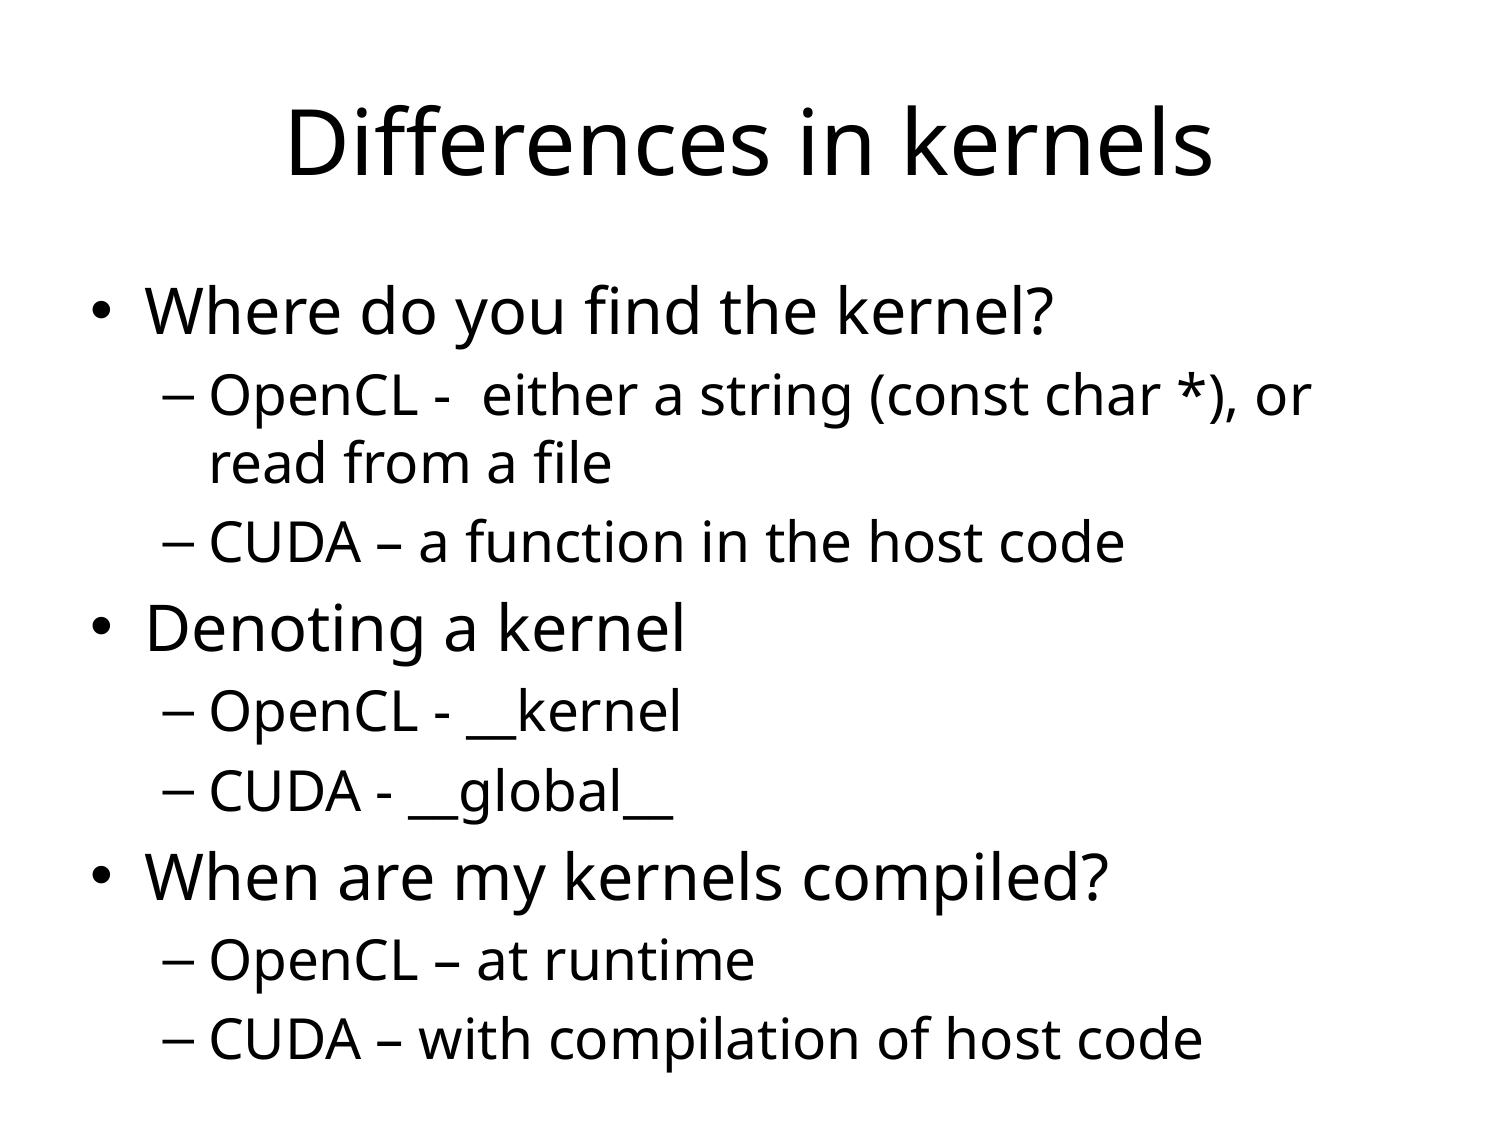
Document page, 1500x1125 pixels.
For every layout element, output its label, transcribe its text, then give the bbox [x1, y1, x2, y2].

title Differences in kernels [75, 45, 1425, 233]
list Where do you find the kernel? OpenCL - either a string (const char *), or read from a file CUDA – a function in the host code Denoting a kernel OpenCL - __kernel CUDA - __global__ When are my kernels compiled? OpenCL – at runtime CUDA – with compilation of host code [75, 262, 1425, 1083]
